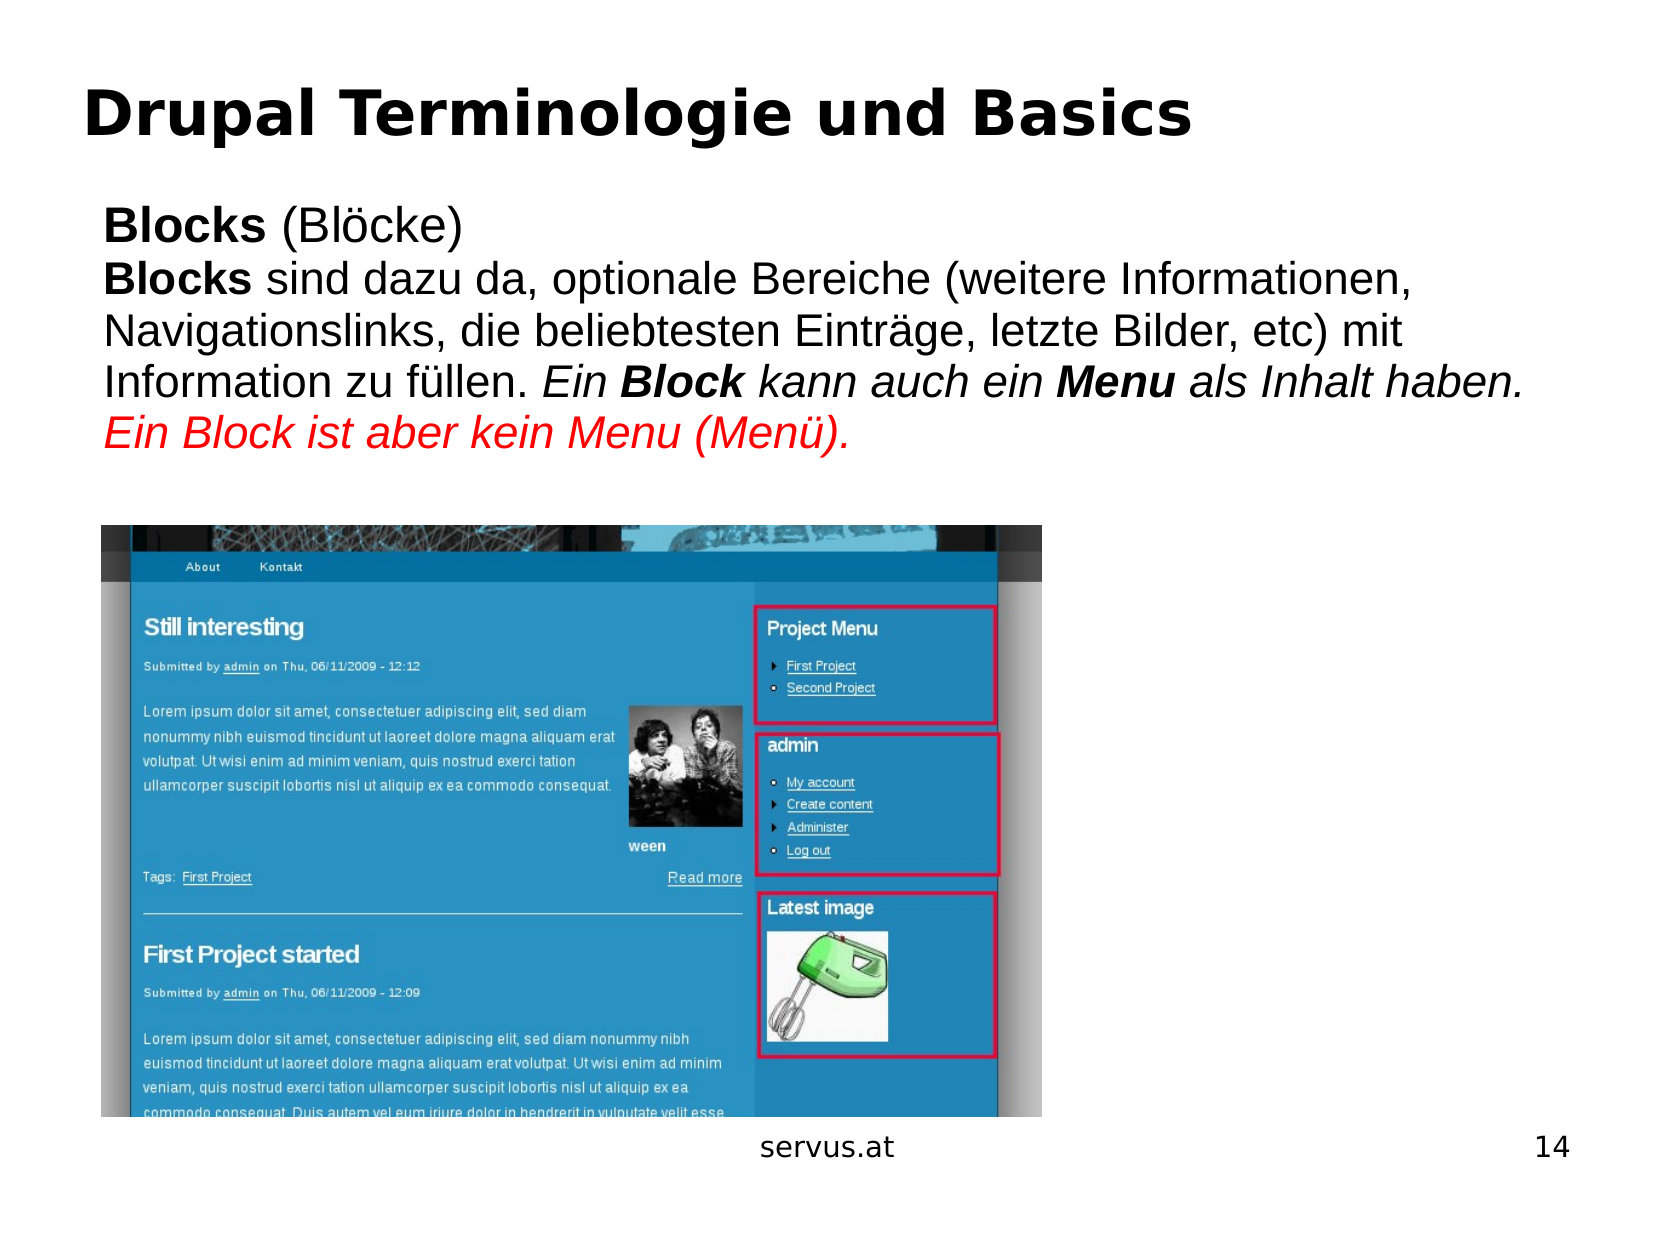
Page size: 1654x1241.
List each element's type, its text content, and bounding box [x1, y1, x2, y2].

text_box Blocks (Blöcke) Blocks sind dazu da, optionale Bereiche (weitere Informationen, Navigationslinks, die beliebtesten Einträge, letzte Bilder, etc) mit Information zu füllen. Ein Block kann auch ein Menu als Inhalt haben. Ein Block ist aber kein Menu (Menü). [88, 190, 1565, 1152]
picture [101, 525, 1042, 1117]
title Drupal Terminologie und Basics [82, 49, 1571, 178]
